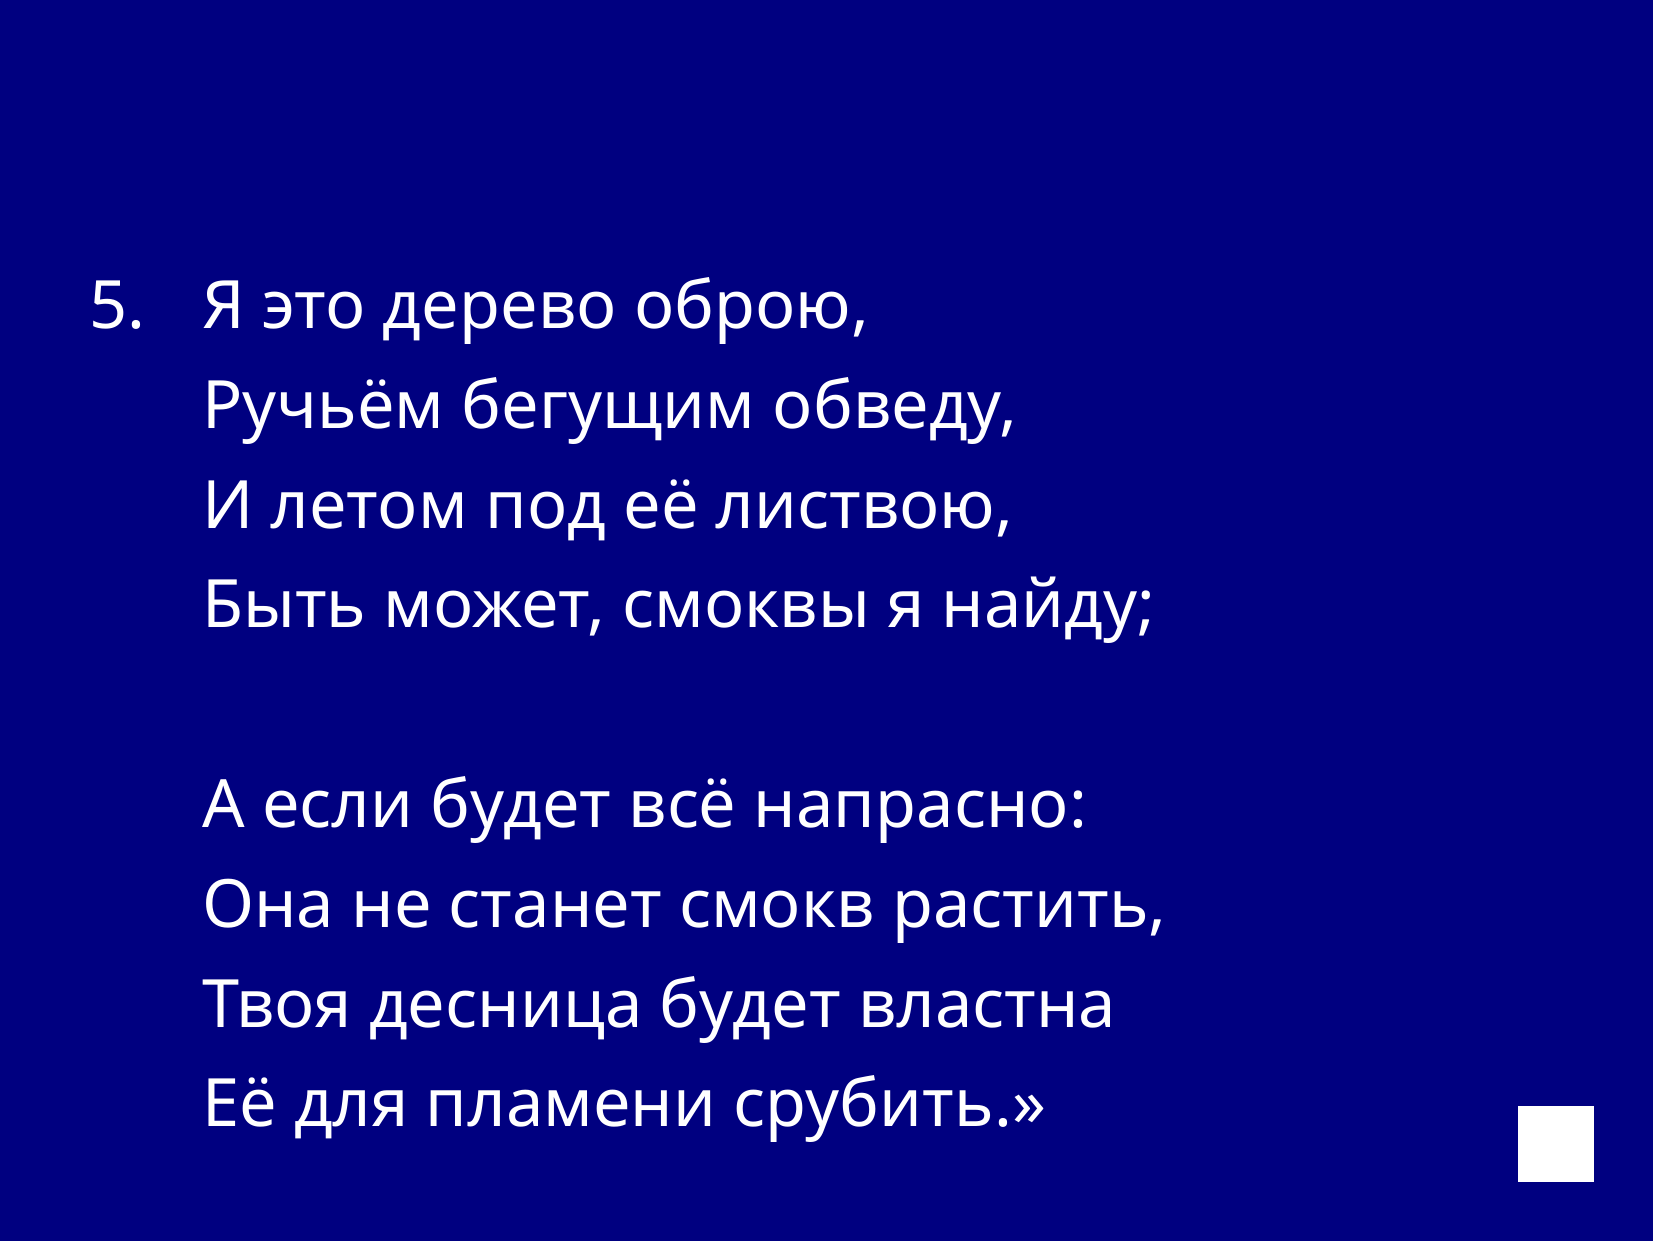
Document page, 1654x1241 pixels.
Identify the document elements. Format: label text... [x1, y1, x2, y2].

text_box [1518, 1106, 1594, 1182]
text_box 5. Я это дерево оброю, Ручьём бегущим обведу, И летом под её листвою, Быть может, смоквы я найду; А если будет всё напрасно: Она не станет смокв растить, Твоя десница будет властна Её для пламени срубить.» [75, 150, 1576, 1163]
